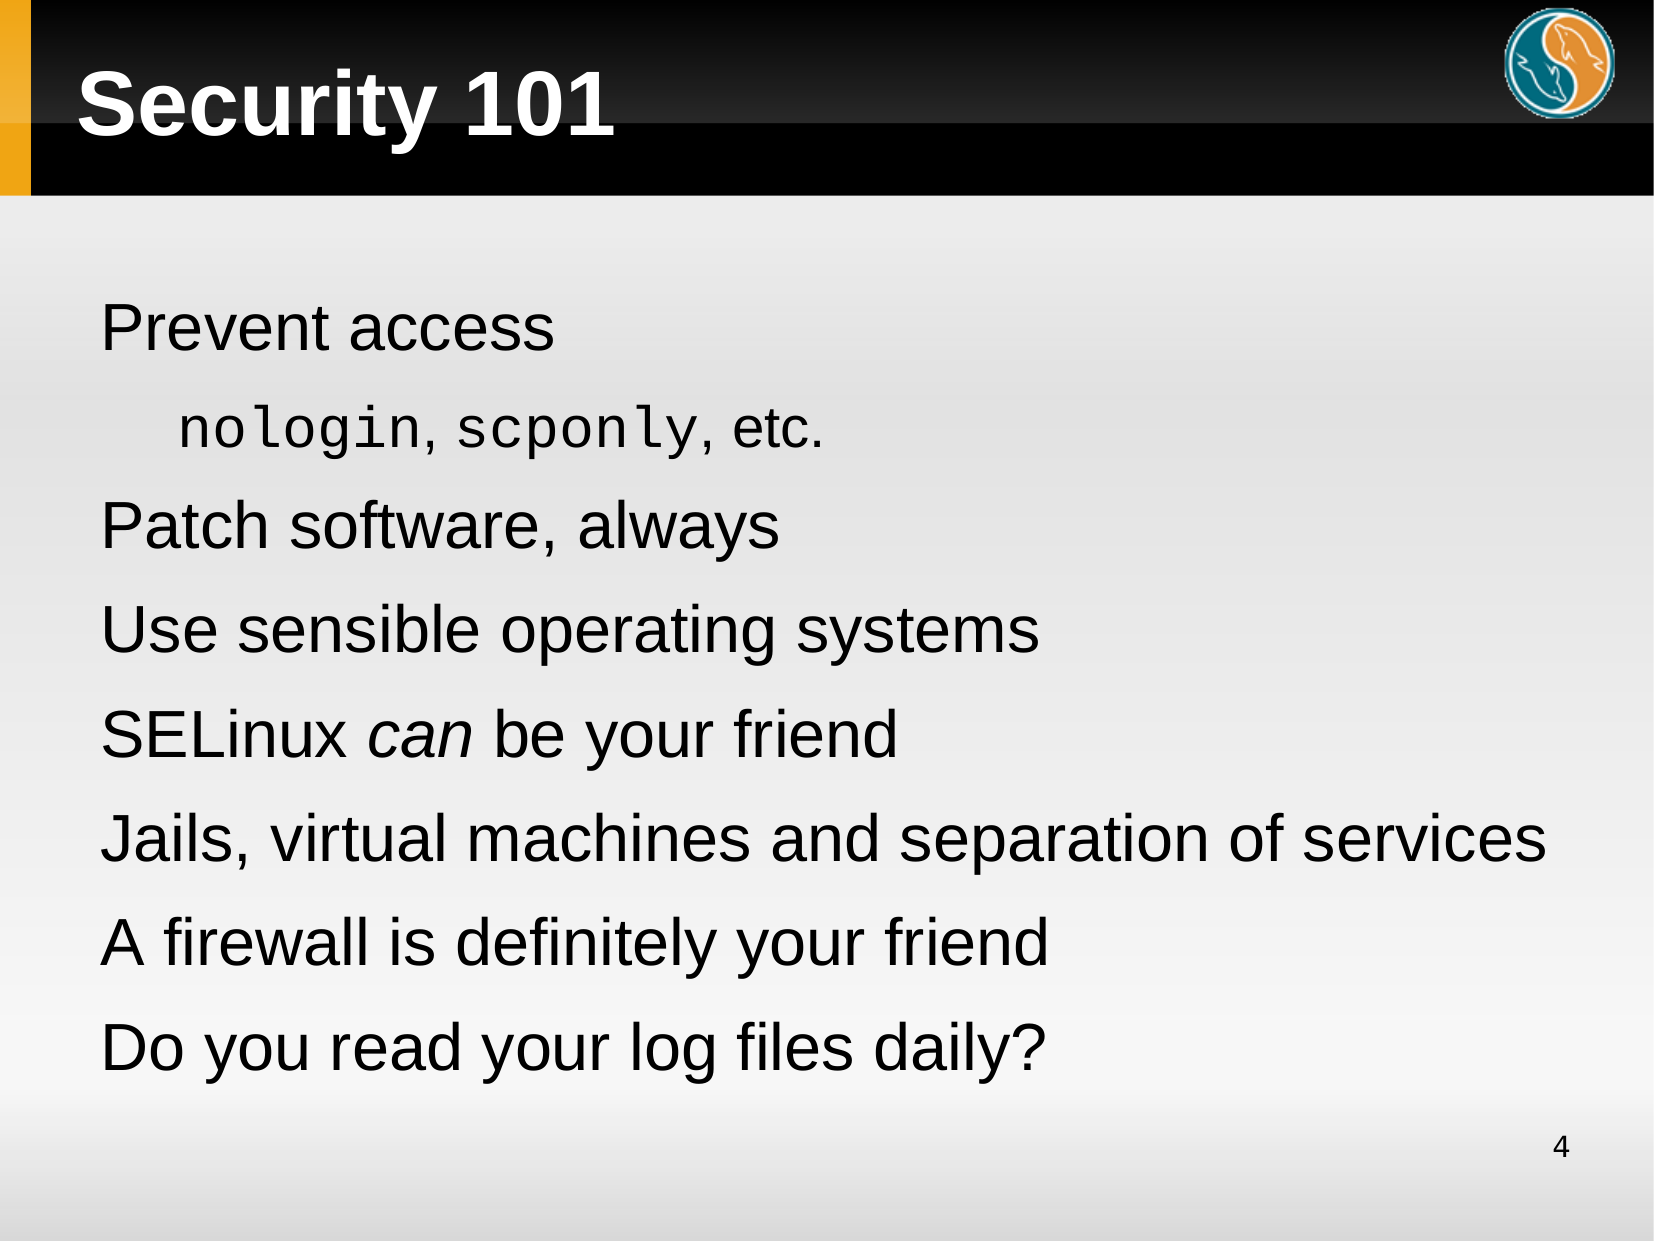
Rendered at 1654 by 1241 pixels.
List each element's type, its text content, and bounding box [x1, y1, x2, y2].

list Prevent access nologin, scponly, etc. Patch software, always Use sensible operating systems SELinux can be your friend Jails, virtual machines and separation of services A firewall is definitely your friend Do you read your log files daily? [82, 290, 1571, 1160]
title Security 101 [76, 7, 1565, 200]
picture [0, 0, 1654, 1241]
